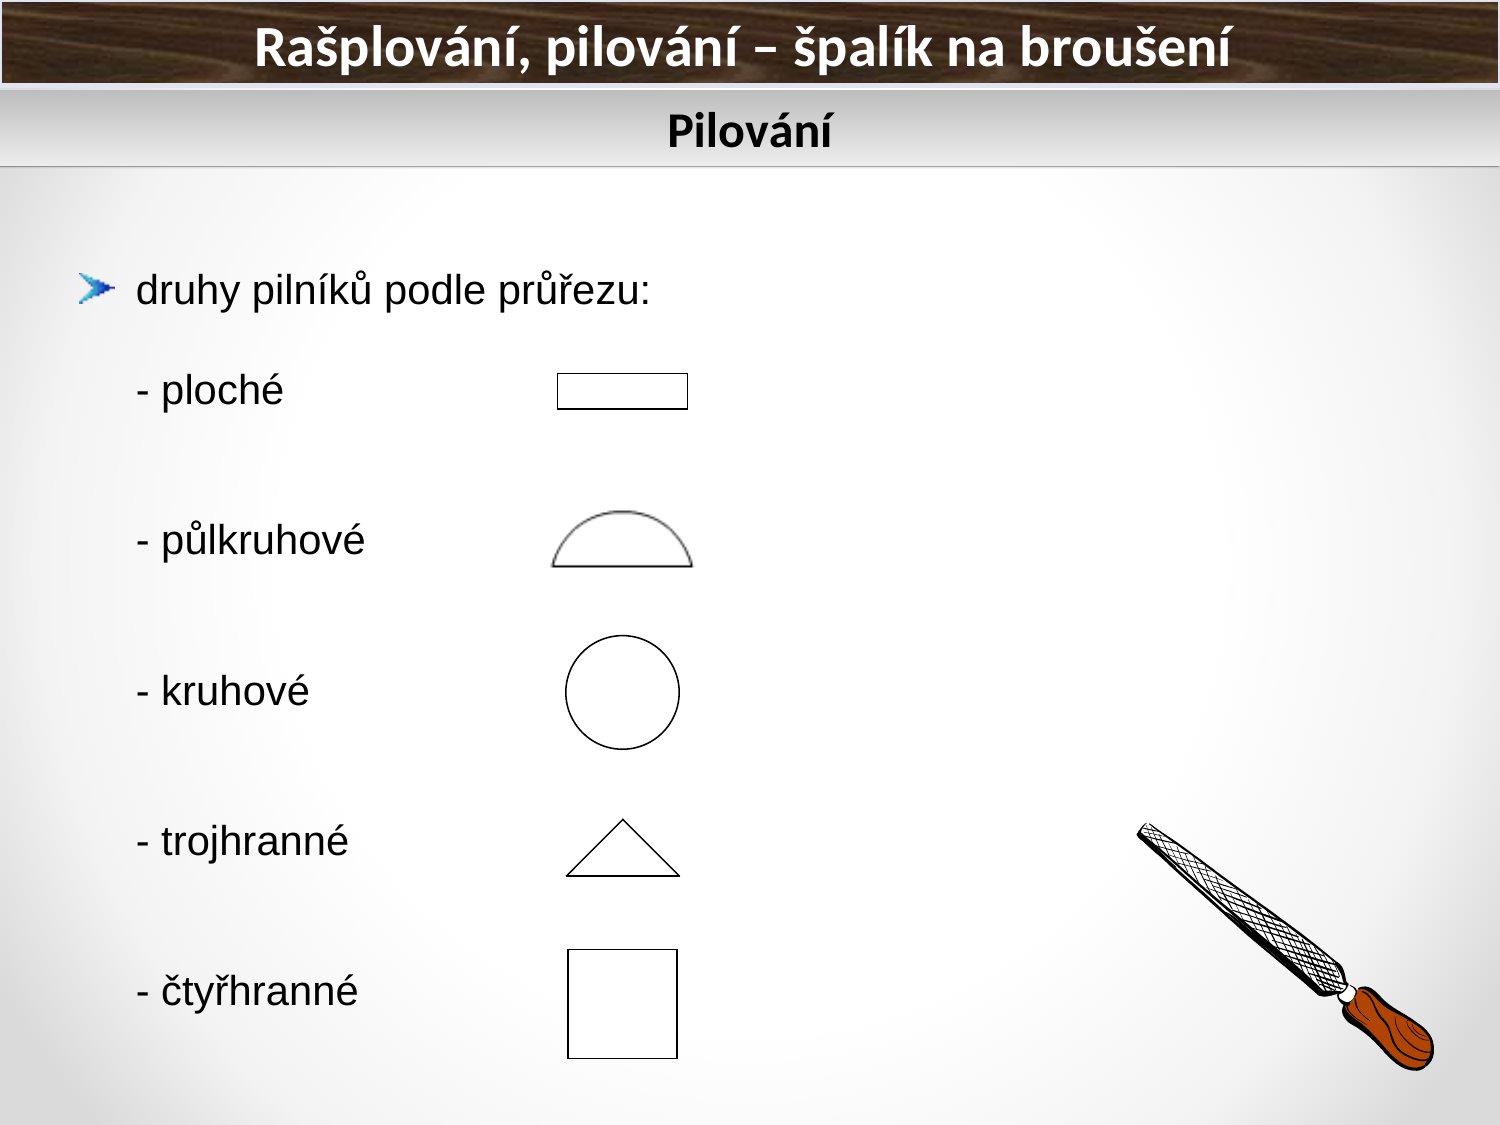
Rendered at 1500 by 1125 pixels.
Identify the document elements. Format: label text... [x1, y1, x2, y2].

text_box [565, 635, 680, 750]
text_box Pilování [0, 90, 1500, 166]
text_box druhy pilníků podle průřezu: - ploché - půlkruhové - kruhové - trojhranné - čtyřhranné [64, 255, 1136, 1022]
picture [0, 86, 1500, 90]
text_box [567, 949, 678, 1059]
text_box Rašplování, pilování – špalík na broušení [0, 0, 1500, 86]
text_box [557, 373, 688, 409]
picture [0, 166, 1500, 1125]
